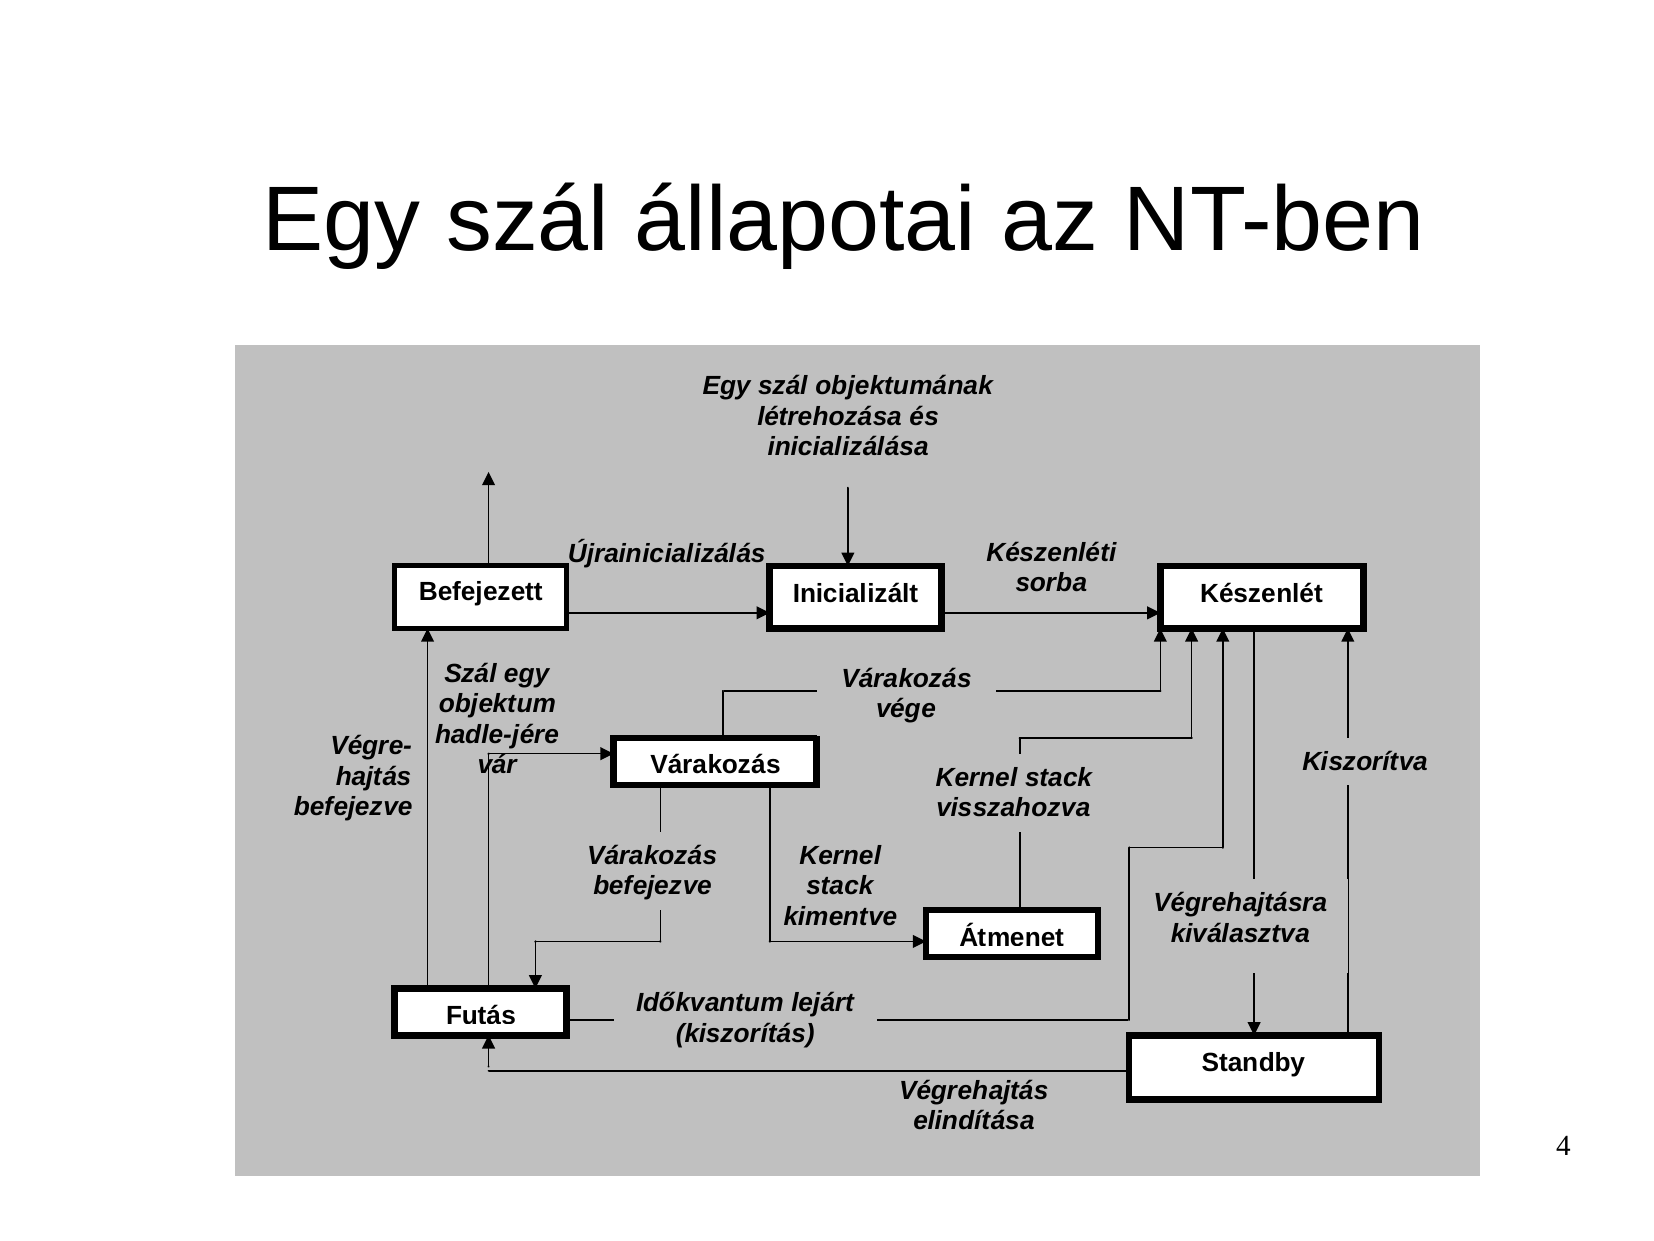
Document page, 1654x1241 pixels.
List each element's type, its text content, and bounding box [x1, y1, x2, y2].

title Egy szál állapotai az NT-ben [110, 110, 1544, 317]
chart [234, 345, 1480, 1177]
